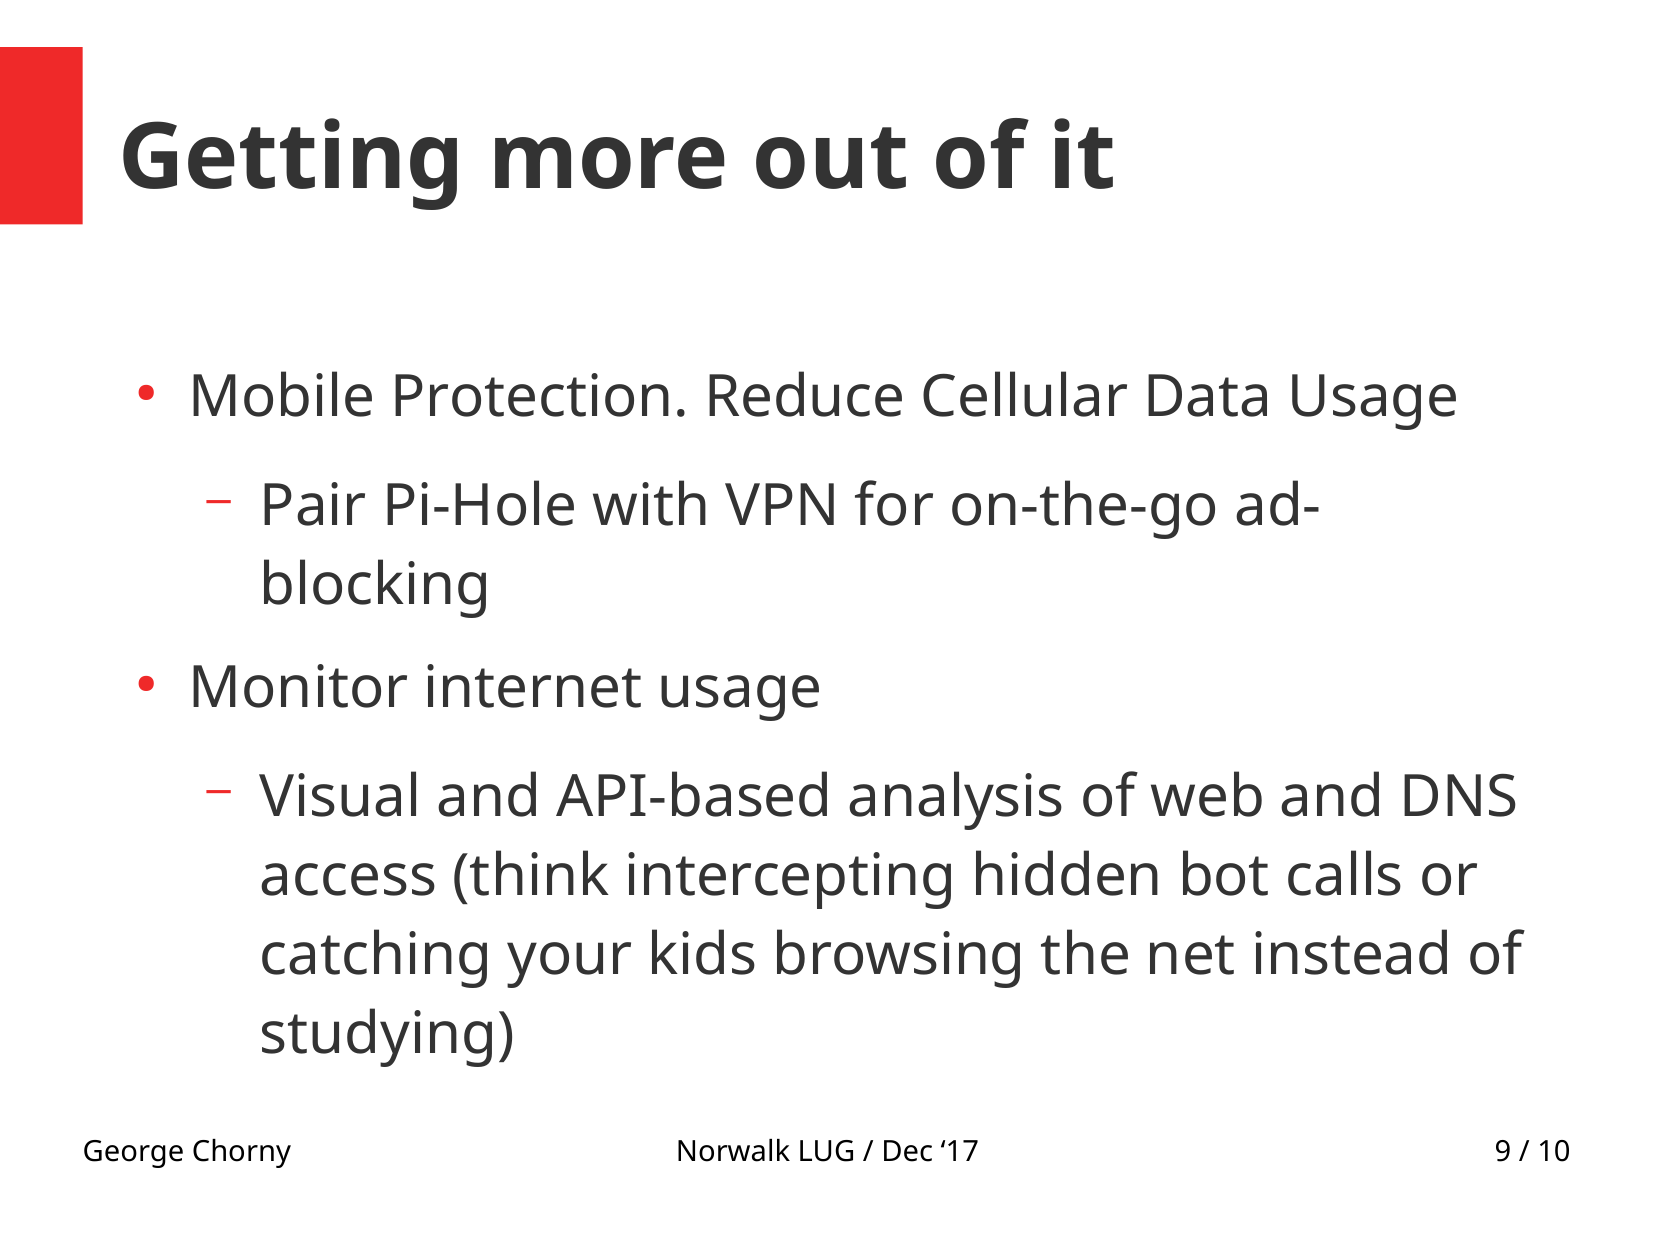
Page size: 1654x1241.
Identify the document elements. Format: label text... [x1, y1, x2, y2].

list Mobile Protection. Reduce Cellular Data Usage Pair Pi-Hole with VPN for on-the-go ad-blocking Monitor internet usage Visual and API-based analysis of web and DNS access (think intercepting hidden bot calls or catching your kids browsing the net instead of studying) [118, 354, 1536, 1074]
title Getting more out of it [118, 49, 1571, 257]
